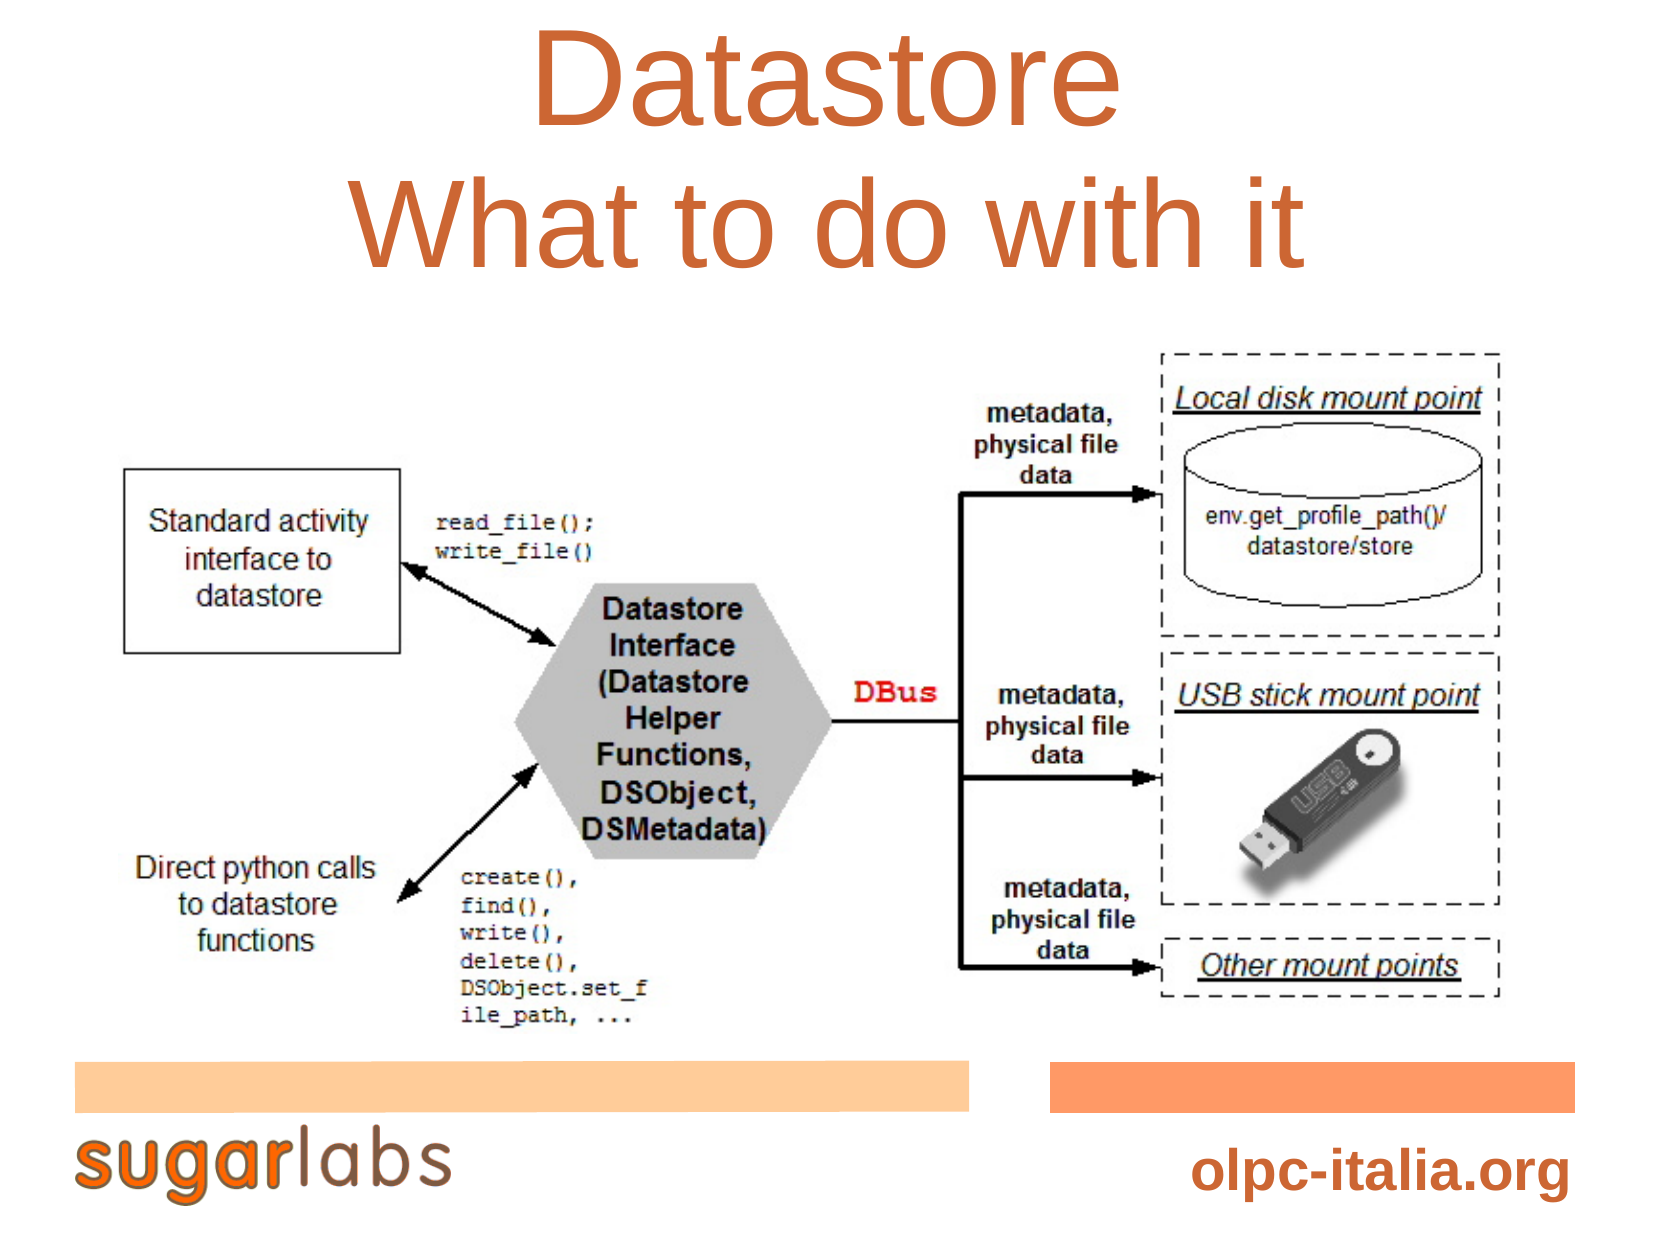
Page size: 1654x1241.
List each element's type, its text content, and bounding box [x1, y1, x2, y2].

title Datastore What to do with it [59, 0, 1595, 296]
picture [118, 348, 1506, 1034]
picture [75, 1124, 451, 1206]
